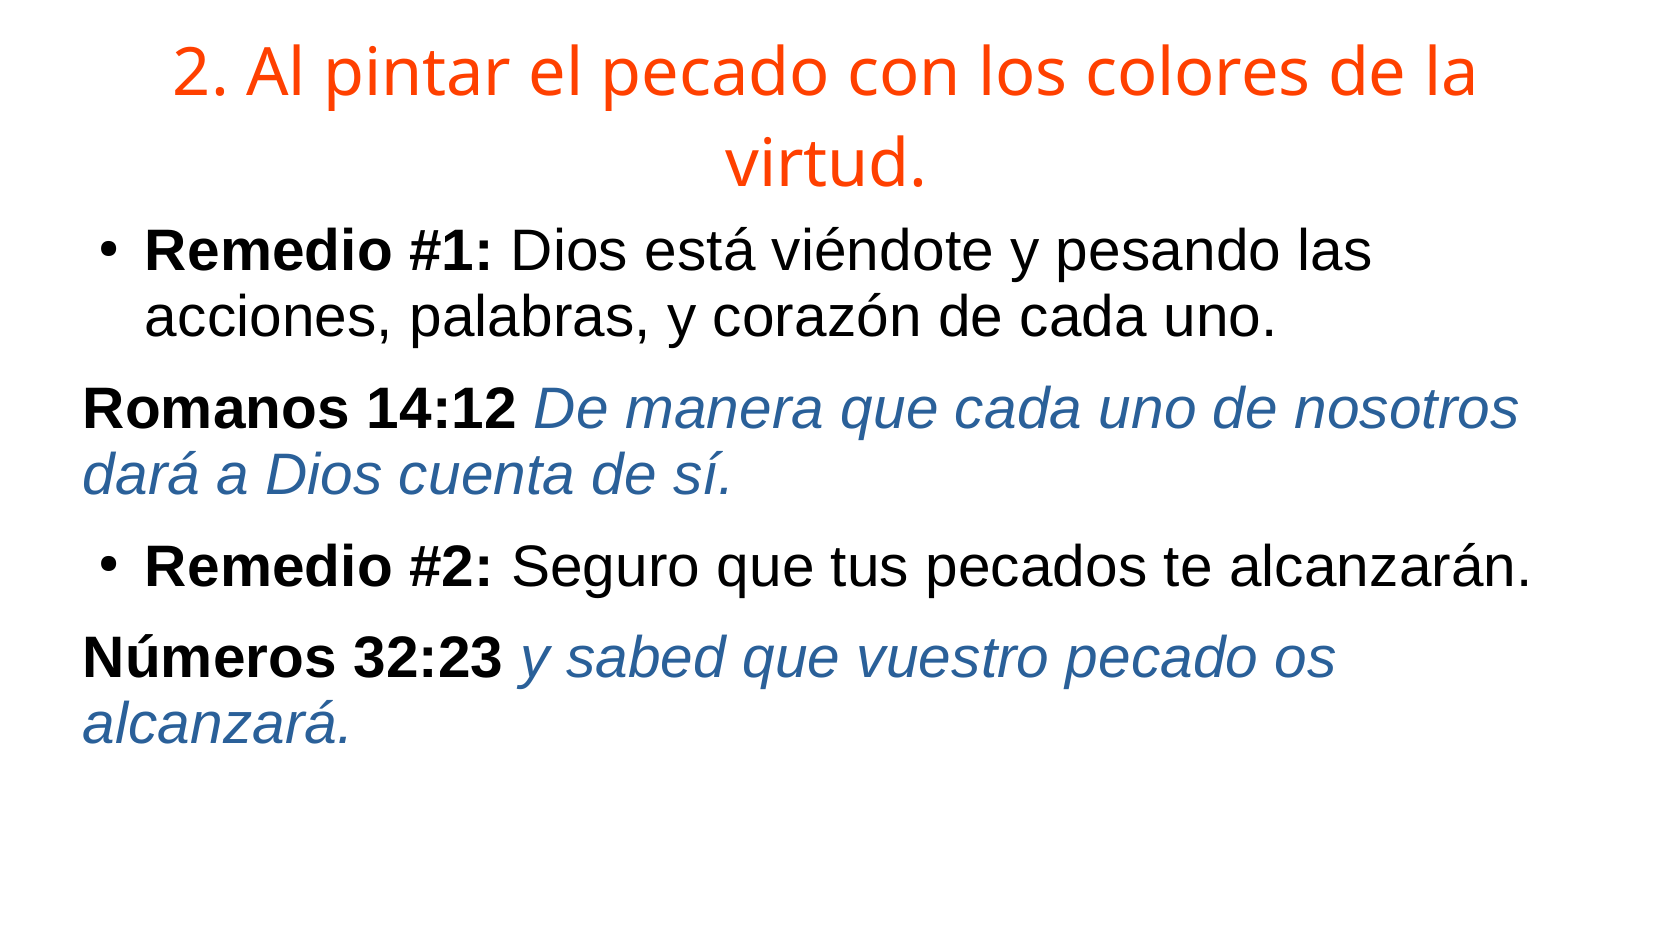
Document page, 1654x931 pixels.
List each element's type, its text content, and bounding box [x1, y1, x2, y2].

title 2. Al pintar el pecado con los colores de la virtud. [82, 37, 1571, 193]
list Remedio #1: Dios está viéndote y pesando las acciones, palabras, y corazón de cada uno. Romanos 14:12 De manera que cada uno de nosotros dará a Dios cuenta de sí. Remedio #2: Seguro que tus pecados te alcanzarán. Números 32:23 y sabed que vuestro pecado os alcanzará. [82, 217, 1571, 758]
